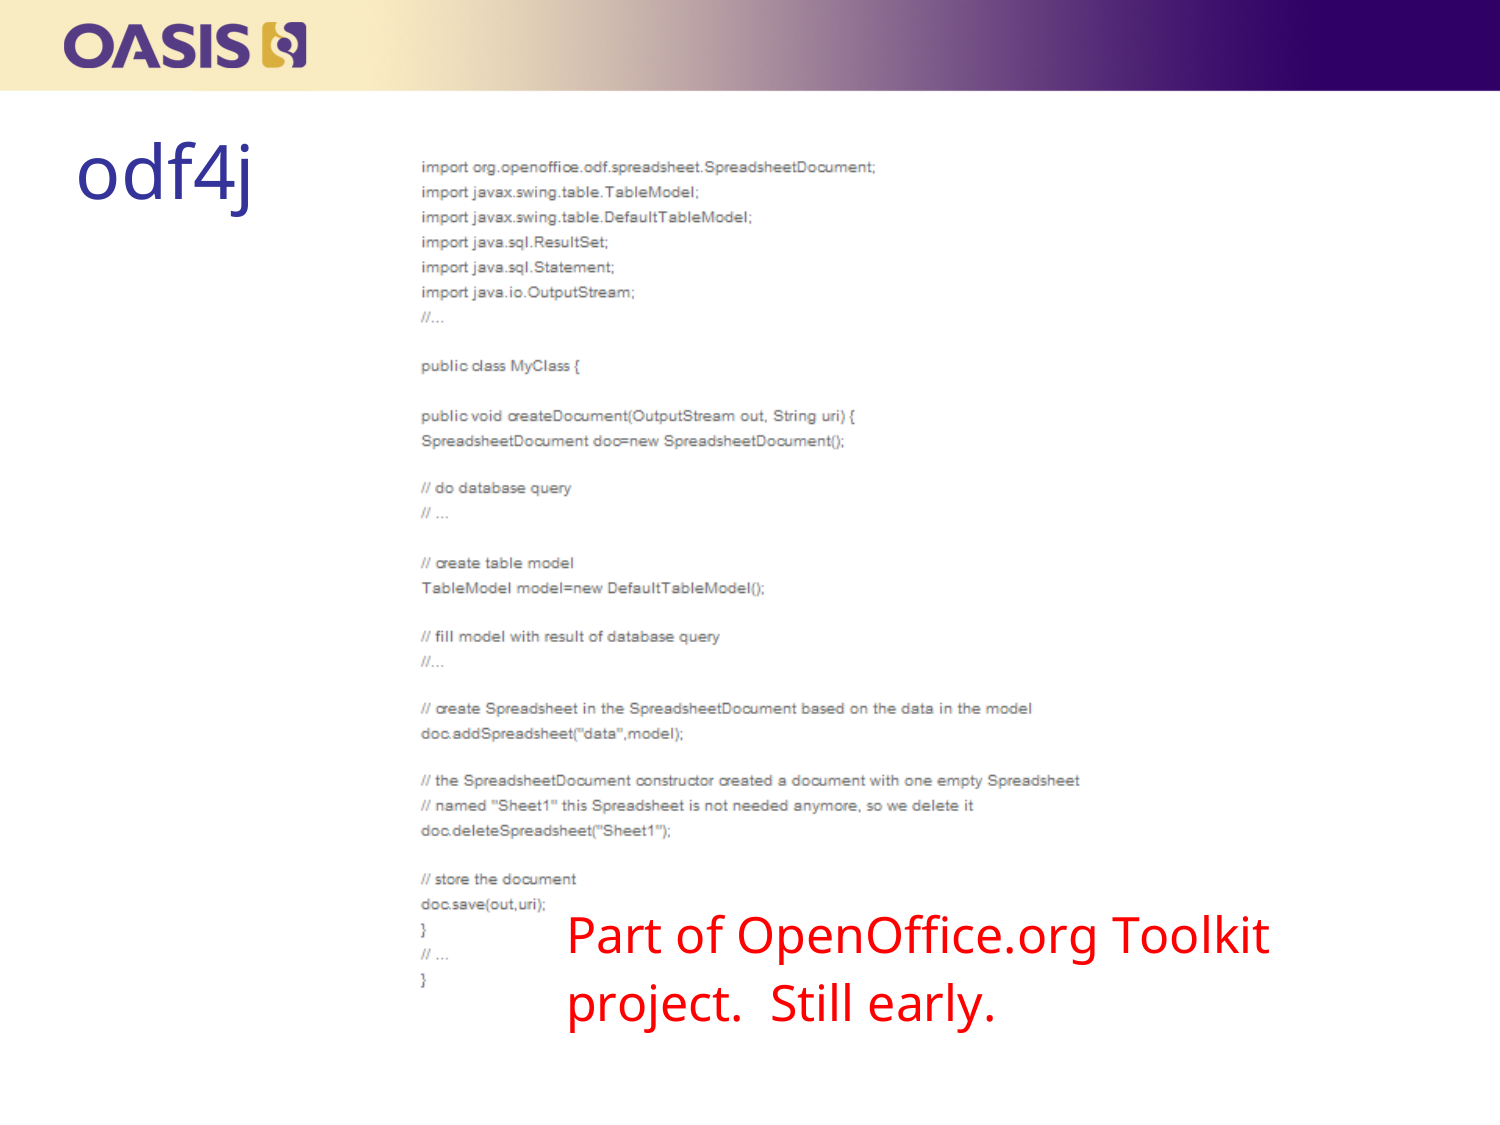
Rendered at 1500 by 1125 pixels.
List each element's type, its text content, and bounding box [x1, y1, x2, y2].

title odf4j [75, 121, 1438, 228]
picture [0, 0, 1500, 1125]
text_box Part of OpenOffice.org Toolkit project. Still early. [566, 900, 1463, 1125]
